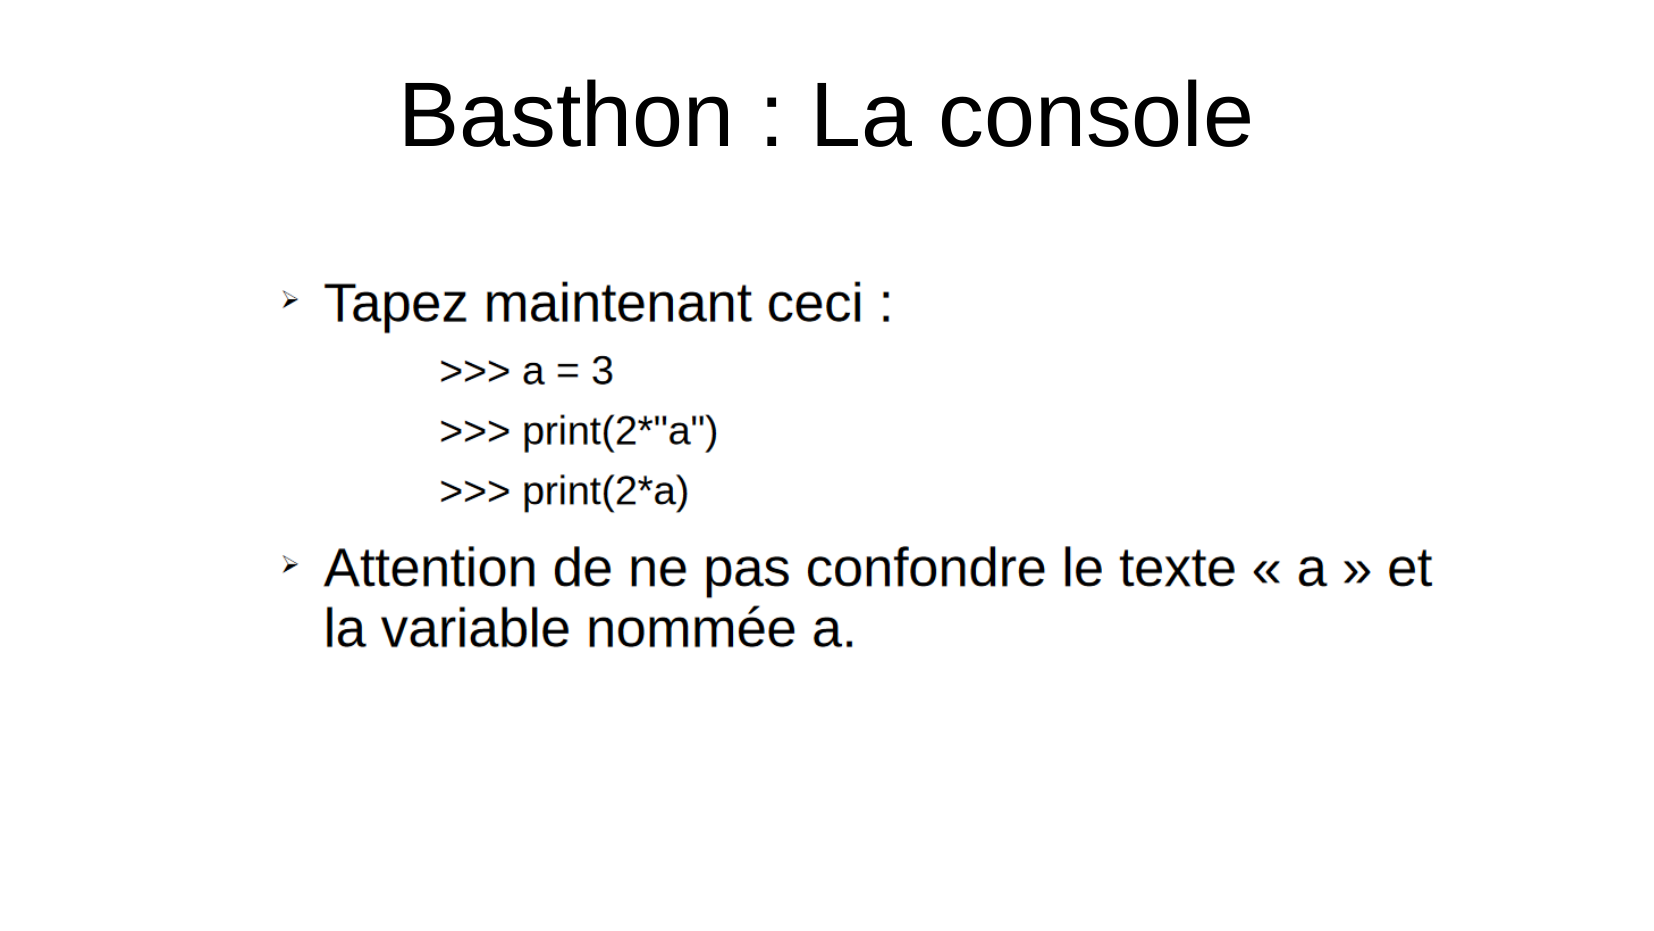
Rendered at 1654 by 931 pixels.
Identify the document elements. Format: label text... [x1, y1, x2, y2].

picture [269, 239, 1456, 694]
title Basthon : La console [82, 37, 1571, 193]
